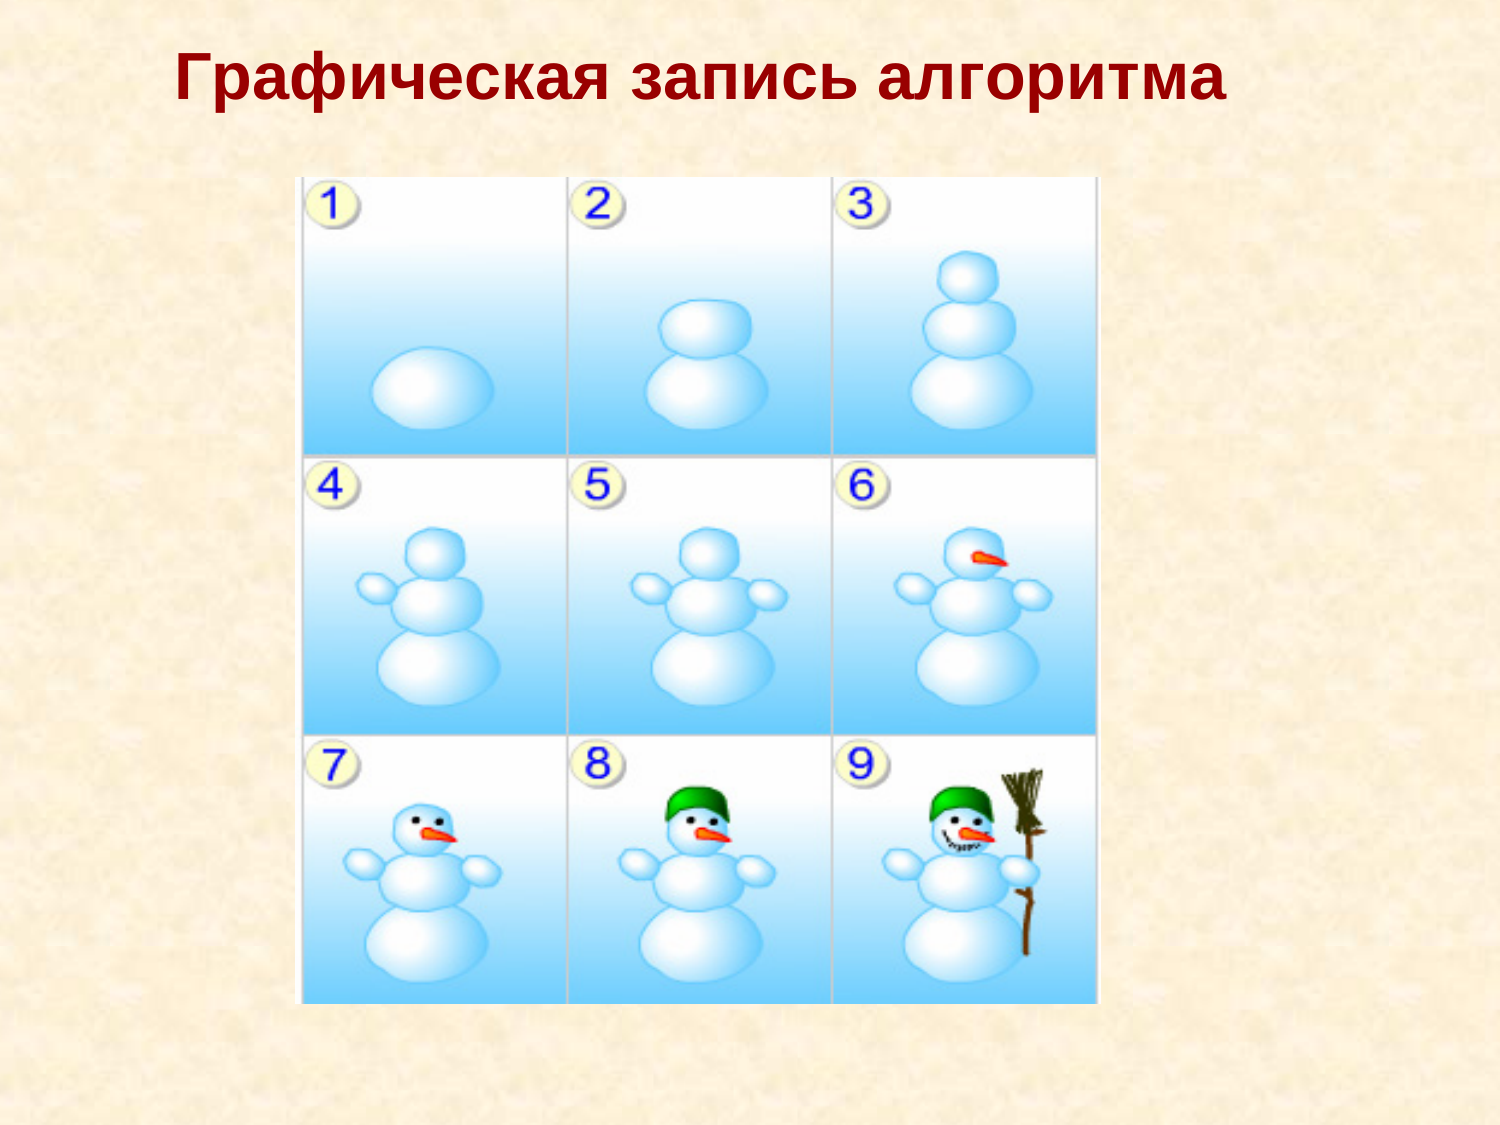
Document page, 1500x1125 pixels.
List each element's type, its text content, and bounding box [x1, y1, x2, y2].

picture [0, 0, 1500, 1125]
text_box Графическая запись алгоритма [159, 30, 1447, 122]
